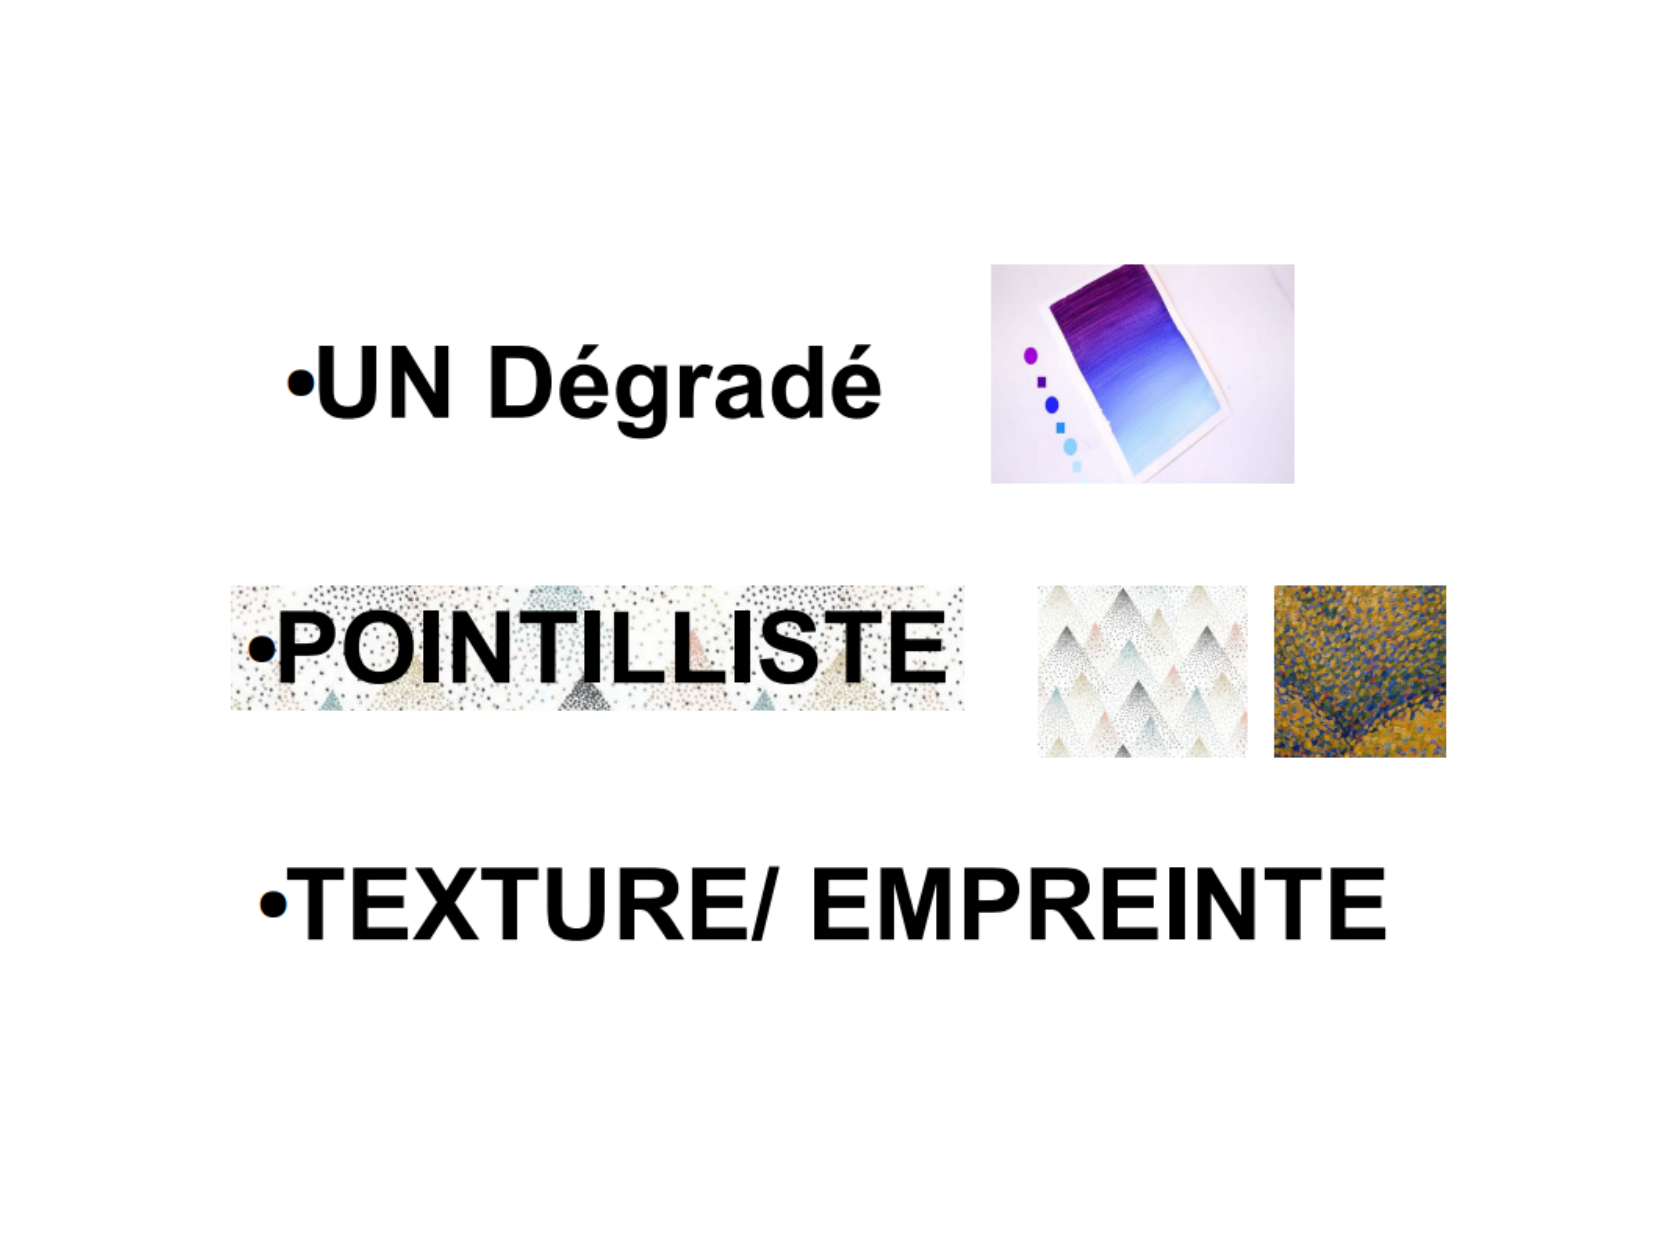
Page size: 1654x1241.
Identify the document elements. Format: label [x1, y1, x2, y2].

picture [203, 249, 1459, 996]
